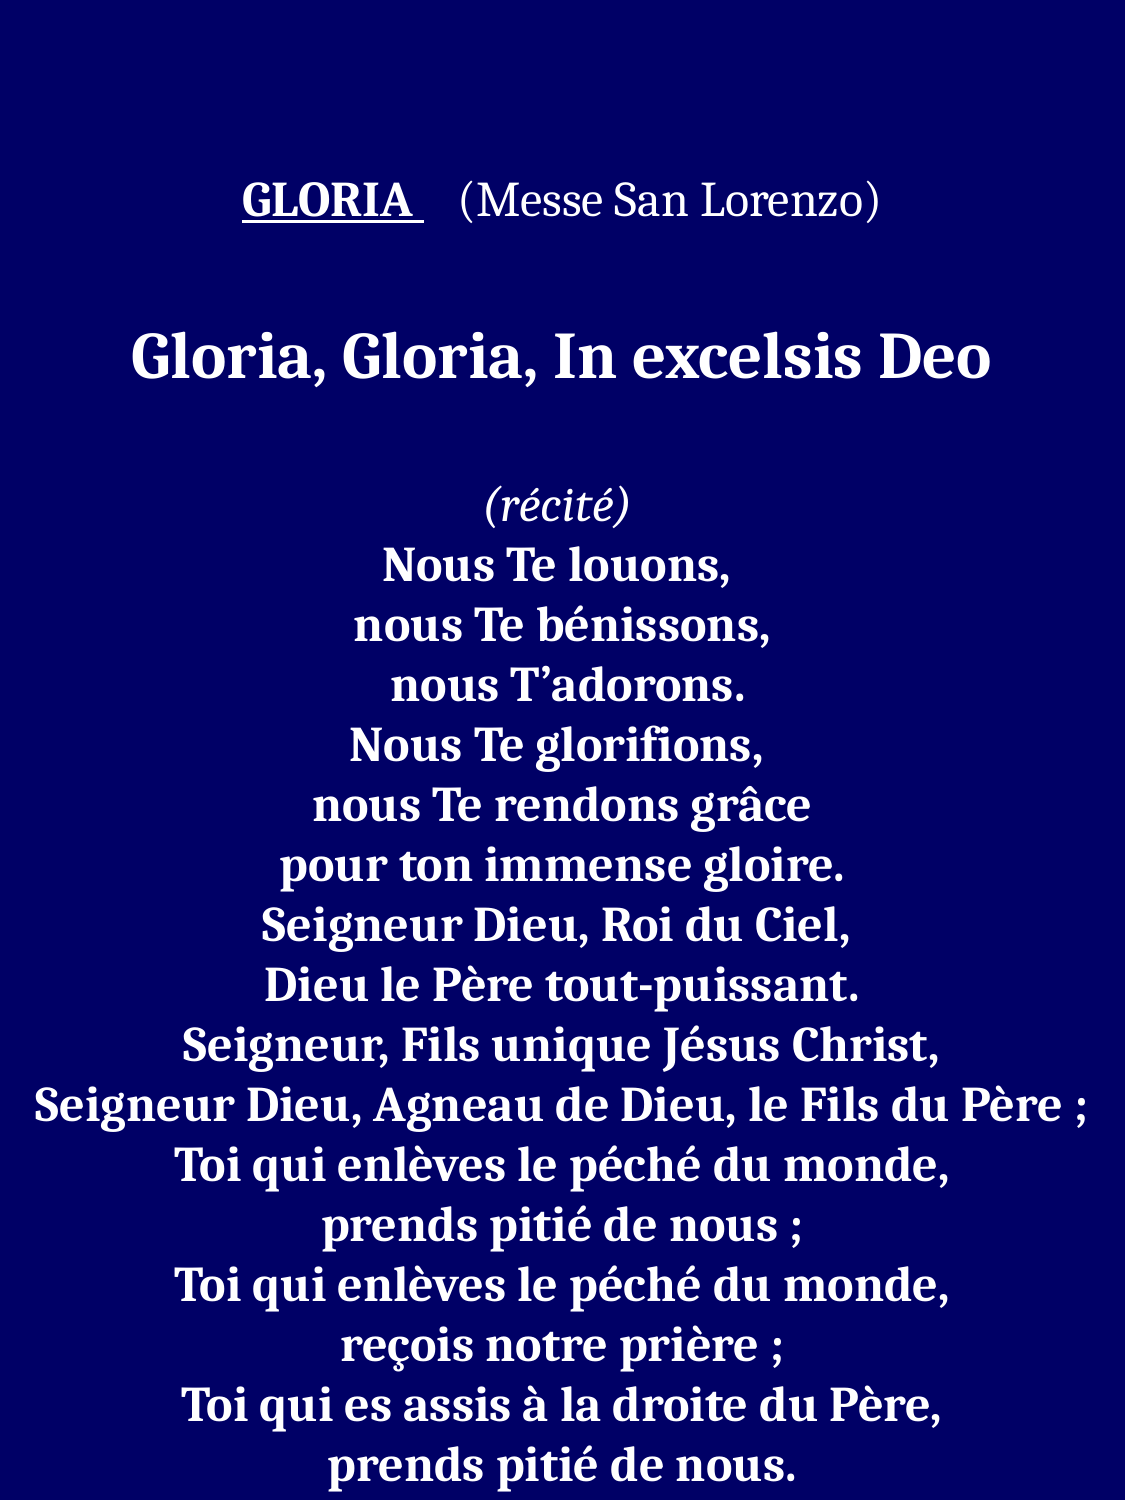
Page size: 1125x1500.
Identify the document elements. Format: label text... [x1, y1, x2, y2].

text_box GLORIA (Messe San Lorenzo) Gloria, Gloria, In excelsis Deo (récité) Nous Te louons, nous Te bénissons, nous T’adorons. Nous Te glorifions, nous Te rendons grâce pour ton immense gloire. Seigneur Dieu, Roi du Ciel, Dieu le Père tout-puissant. Seigneur, Fils unique Jésus Christ, Seigneur Dieu, Agneau de Dieu, le Fils du Père ; Toi qui enlèves le péché du monde, prends pitié de nous ; Toi qui enlèves le péché du monde, reçois notre prière ; Toi qui es assis à la droite du Père, prends pitié de nous. [0, 159, 1125, 1479]
